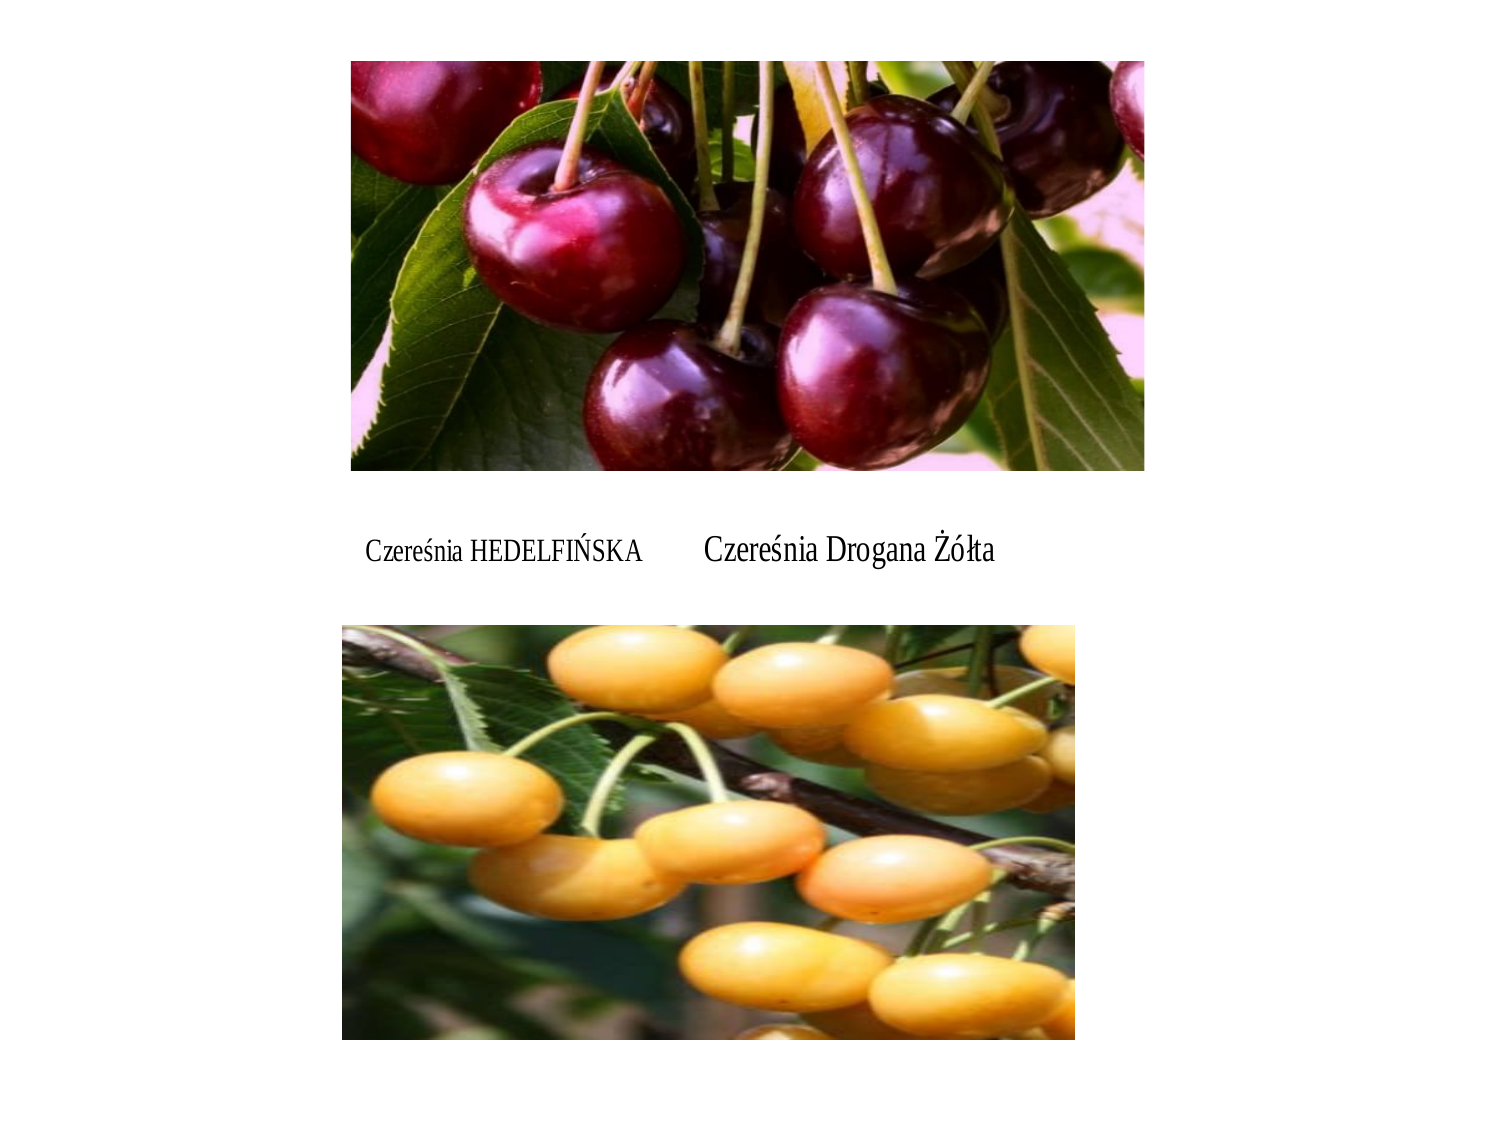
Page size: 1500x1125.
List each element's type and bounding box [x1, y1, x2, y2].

chart [245, 61, 1250, 603]
picture [342, 625, 1075, 1040]
